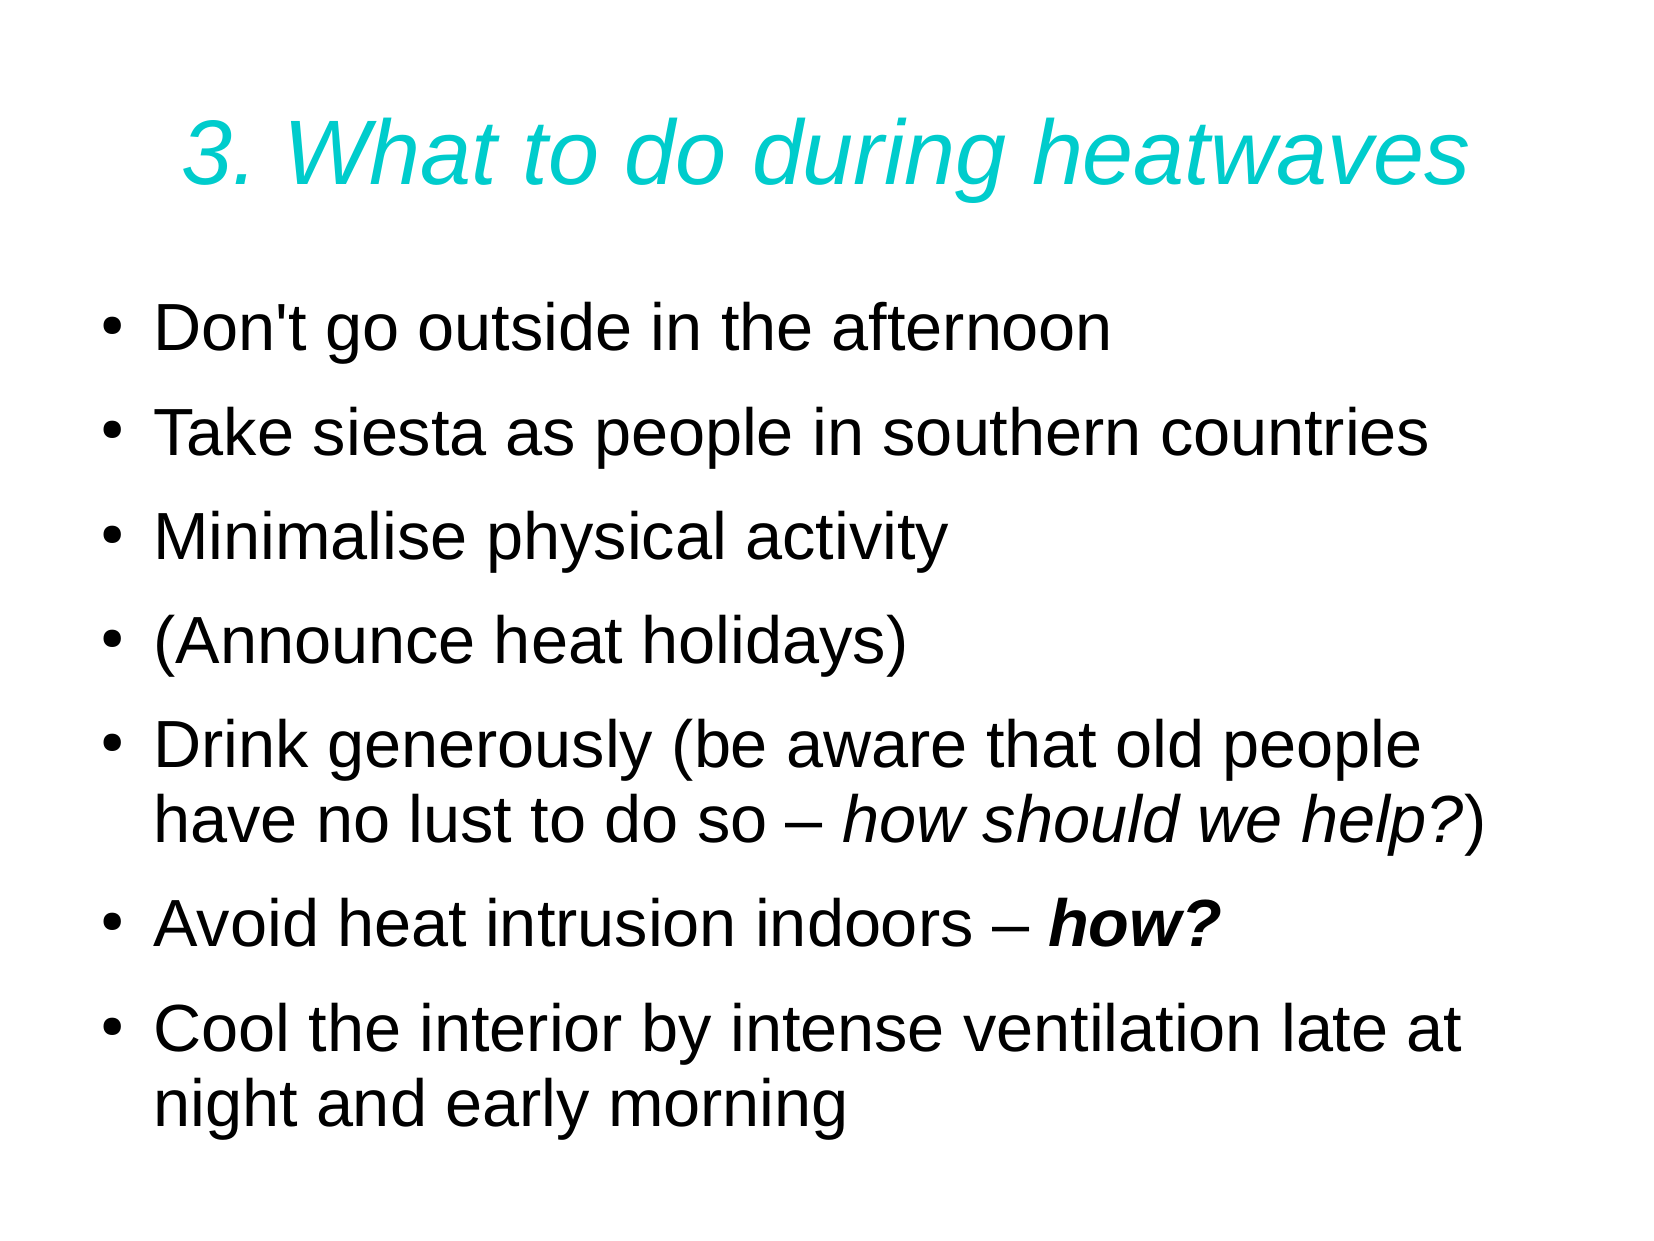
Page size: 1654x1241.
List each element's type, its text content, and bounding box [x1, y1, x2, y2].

title 3. What to do during heatwaves [82, 49, 1571, 257]
list Don't go outside in the afternoon Take siesta as people in southern countries Minimalise physical activity (Announce heat holidays) Drink generously (be aware that old people have no lust to do so – how should we help?) Avoid heat intrusion indoors – how? Cool the interior by intense ventilation late at night and early morning [82, 290, 1571, 1141]
